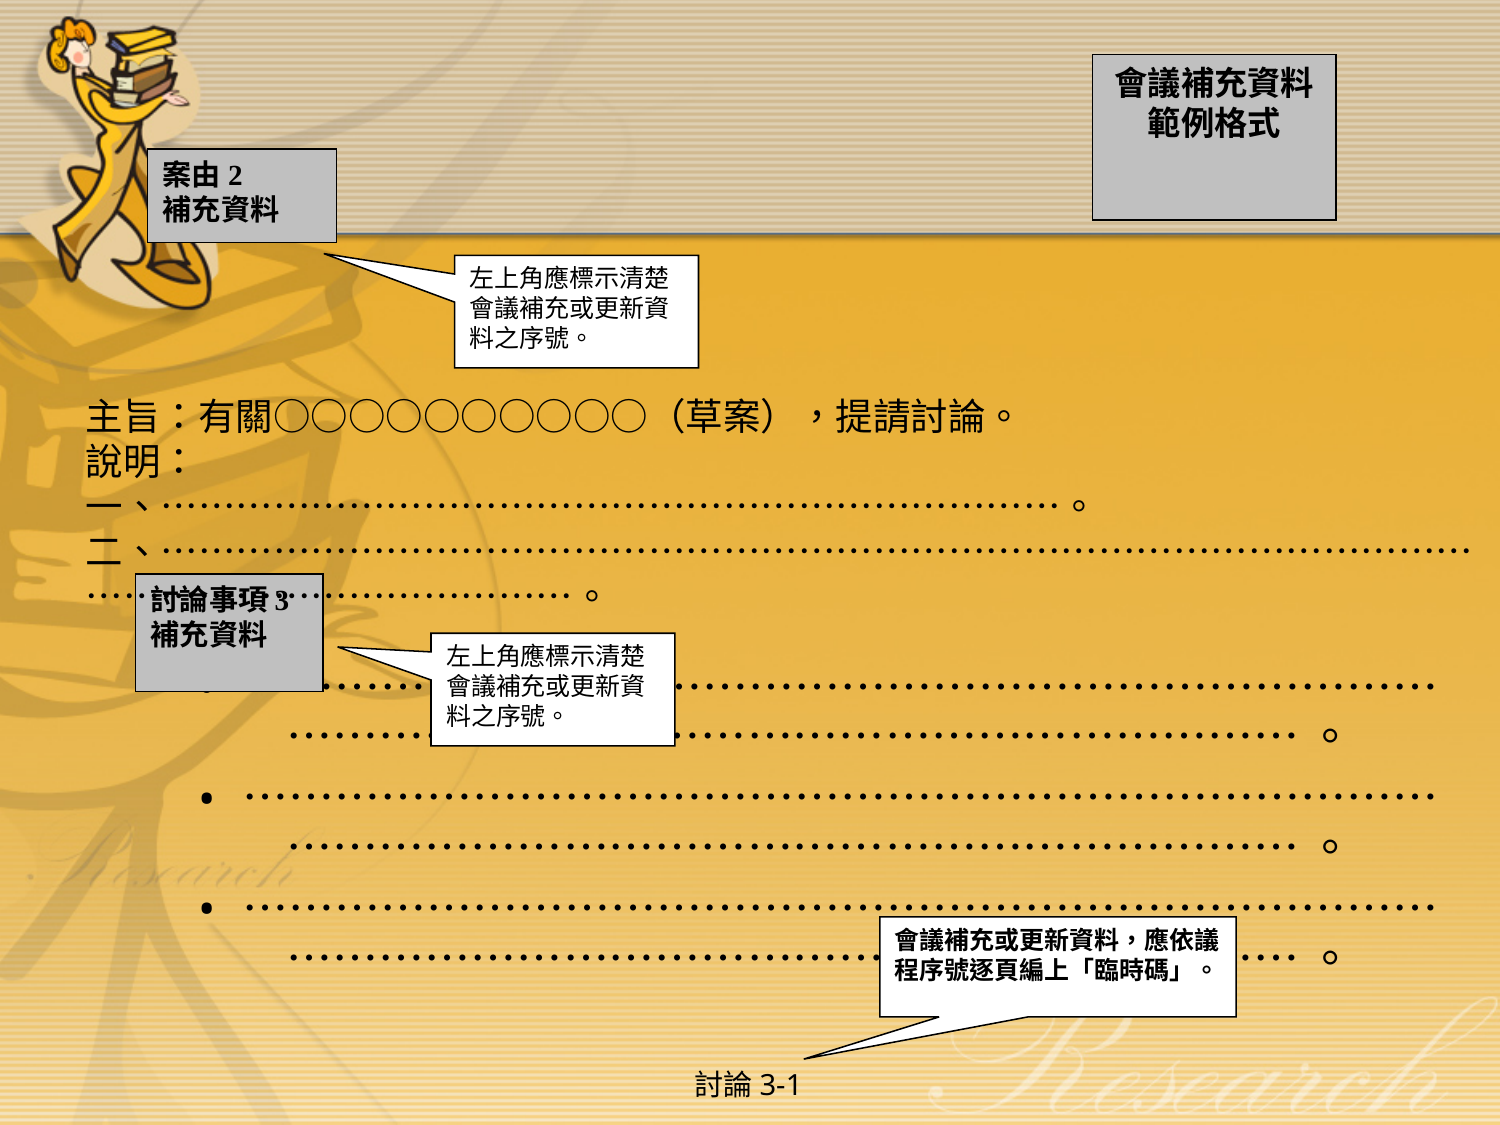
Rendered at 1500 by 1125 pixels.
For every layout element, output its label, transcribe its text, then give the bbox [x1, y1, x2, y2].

text_box 討論3-1 [679, 1058, 845, 1109]
text_box 左上角應標示清楚會議補充或更新資料之序號。 [323, 253, 699, 368]
text_box 會議補充或更新資料，應依議程序號逐頁編上「臨時碼」。 [807, 916, 1237, 1058]
text_box 左上角應標示清楚會議補充或更新資料之序號。 [337, 633, 675, 746]
text_box 討論事項3補充資料 [135, 626, 324, 692]
list ………………………………………………………………………………………………………………………………。 ………………………………………………………………………………………………………………………………。 ………………………………………………………………………………………………………………………………。 [183, 657, 1471, 1095]
text_box 主旨：有關○○○○○○○○○○（草案），提請討論。 說明： 一、………………………………………………………………。 二、………………………………………………………………………………………………………………………………。 [71, 386, 1500, 626]
text_box 案由2 補充資料 [147, 148, 337, 243]
text_box 會議補充資料範例格式 [1092, 54, 1337, 221]
